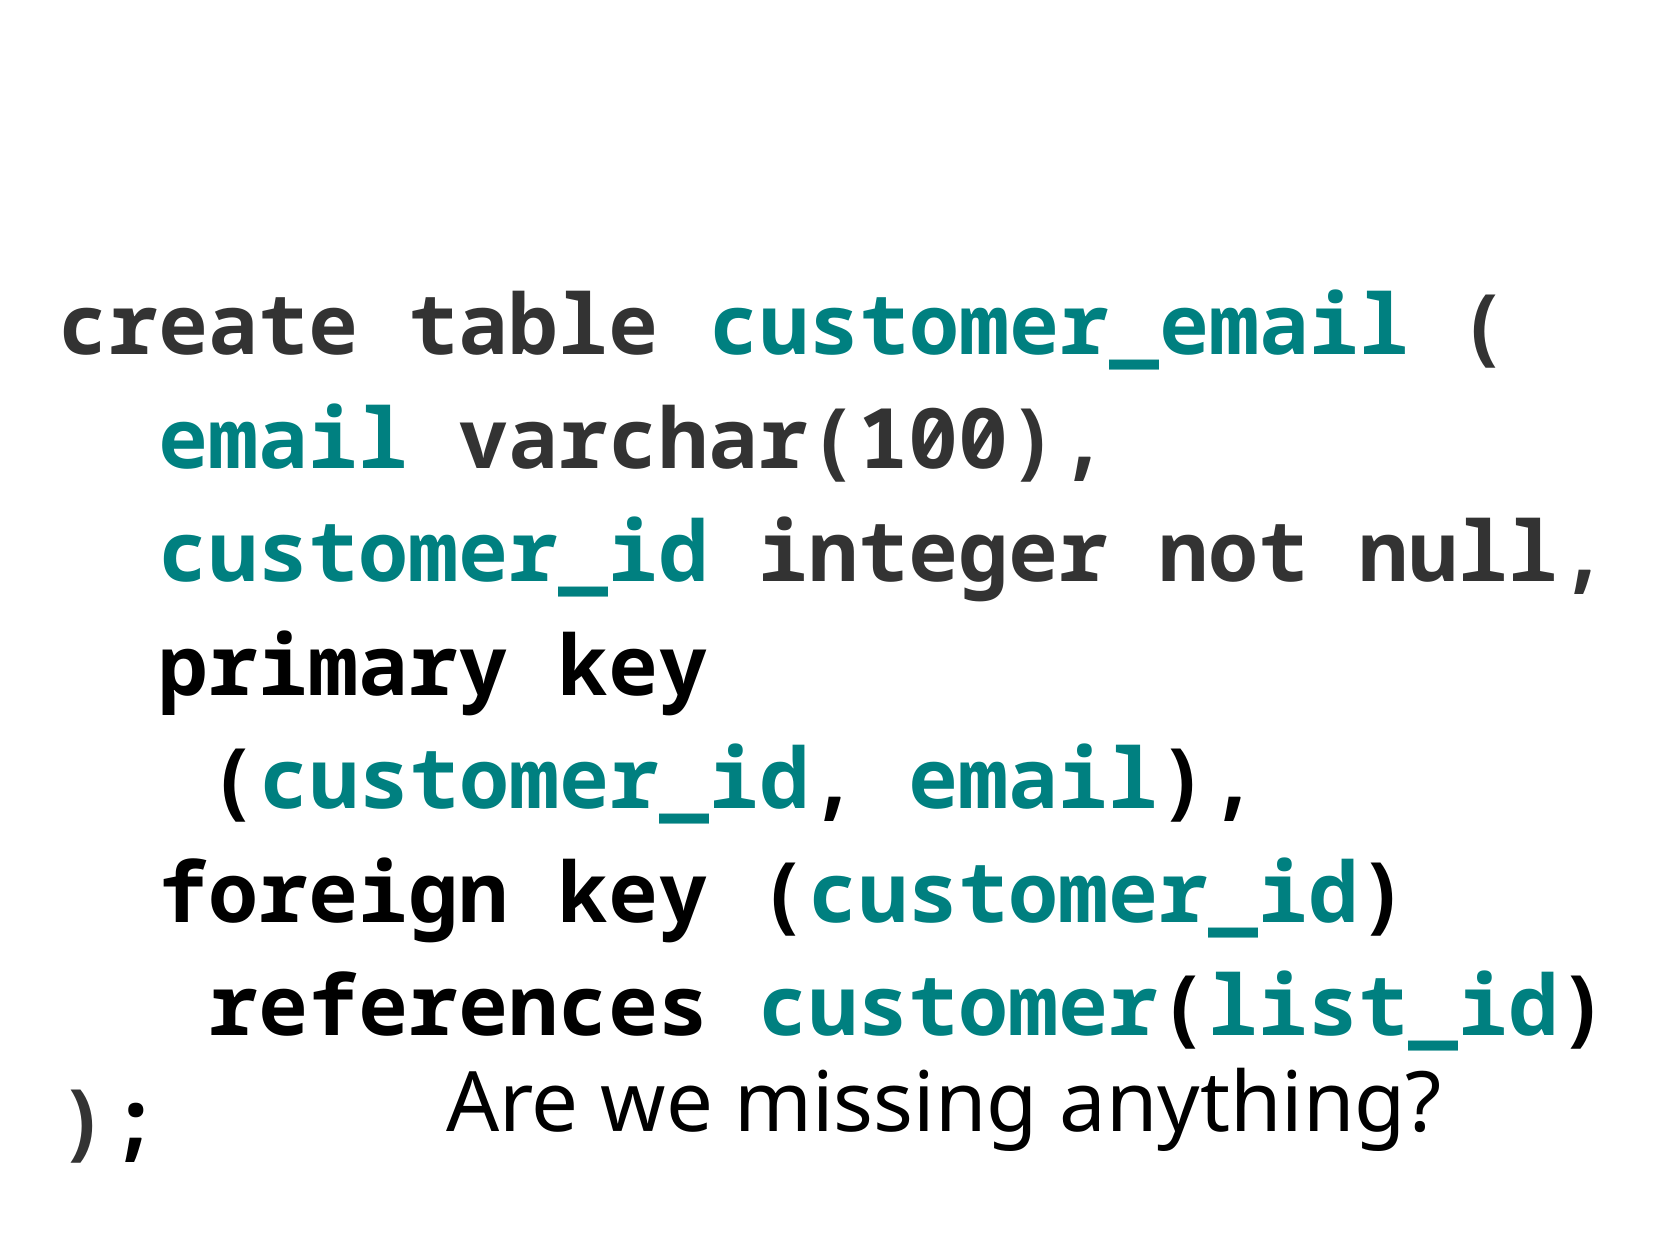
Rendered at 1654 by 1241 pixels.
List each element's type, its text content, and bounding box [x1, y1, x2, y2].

text_box create table customer_email ( email varchar(100), customer_id integer not null, primary key (customer_id, email), foreign key (customer_id) references customer(list_id) ); [59, 265, 1625, 1034]
text_box Are we missing anything? [431, 1035, 1536, 1152]
